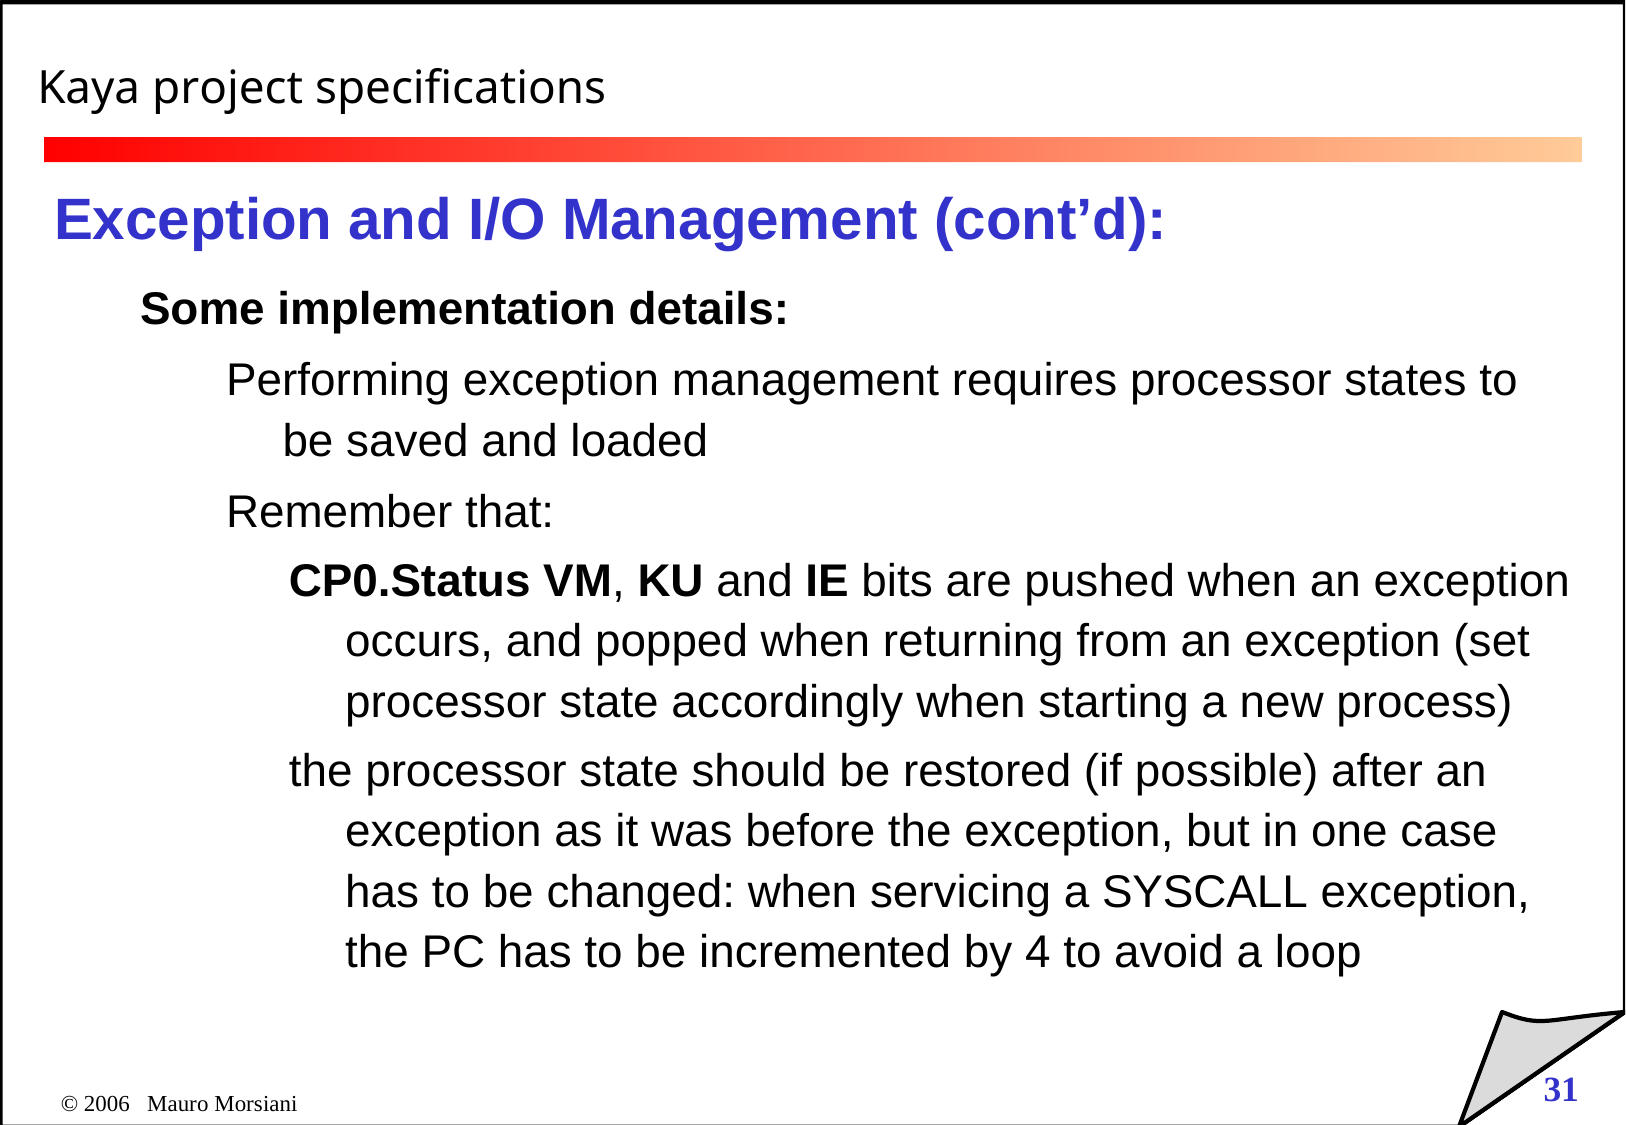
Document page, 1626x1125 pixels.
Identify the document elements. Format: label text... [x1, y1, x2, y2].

list Exception and I/O Management (cont’d): Some implementation details: Performing exception management requires processor states to be saved and loaded Remember that: CP0.Status VM, KU and IE bits are pushed when an exception occurs, and popped when returning from an exception (set processor state accordingly when starting a new process) the processor state should be restored (if possible) after an exception as it was before the exception, but in one case has to be changed: when servicing a SYSCALL exception, the PC has to be incremented by 4 to avoid a loop [54, 187, 1571, 1124]
title Kaya project specifications [37, 44, 1588, 131]
